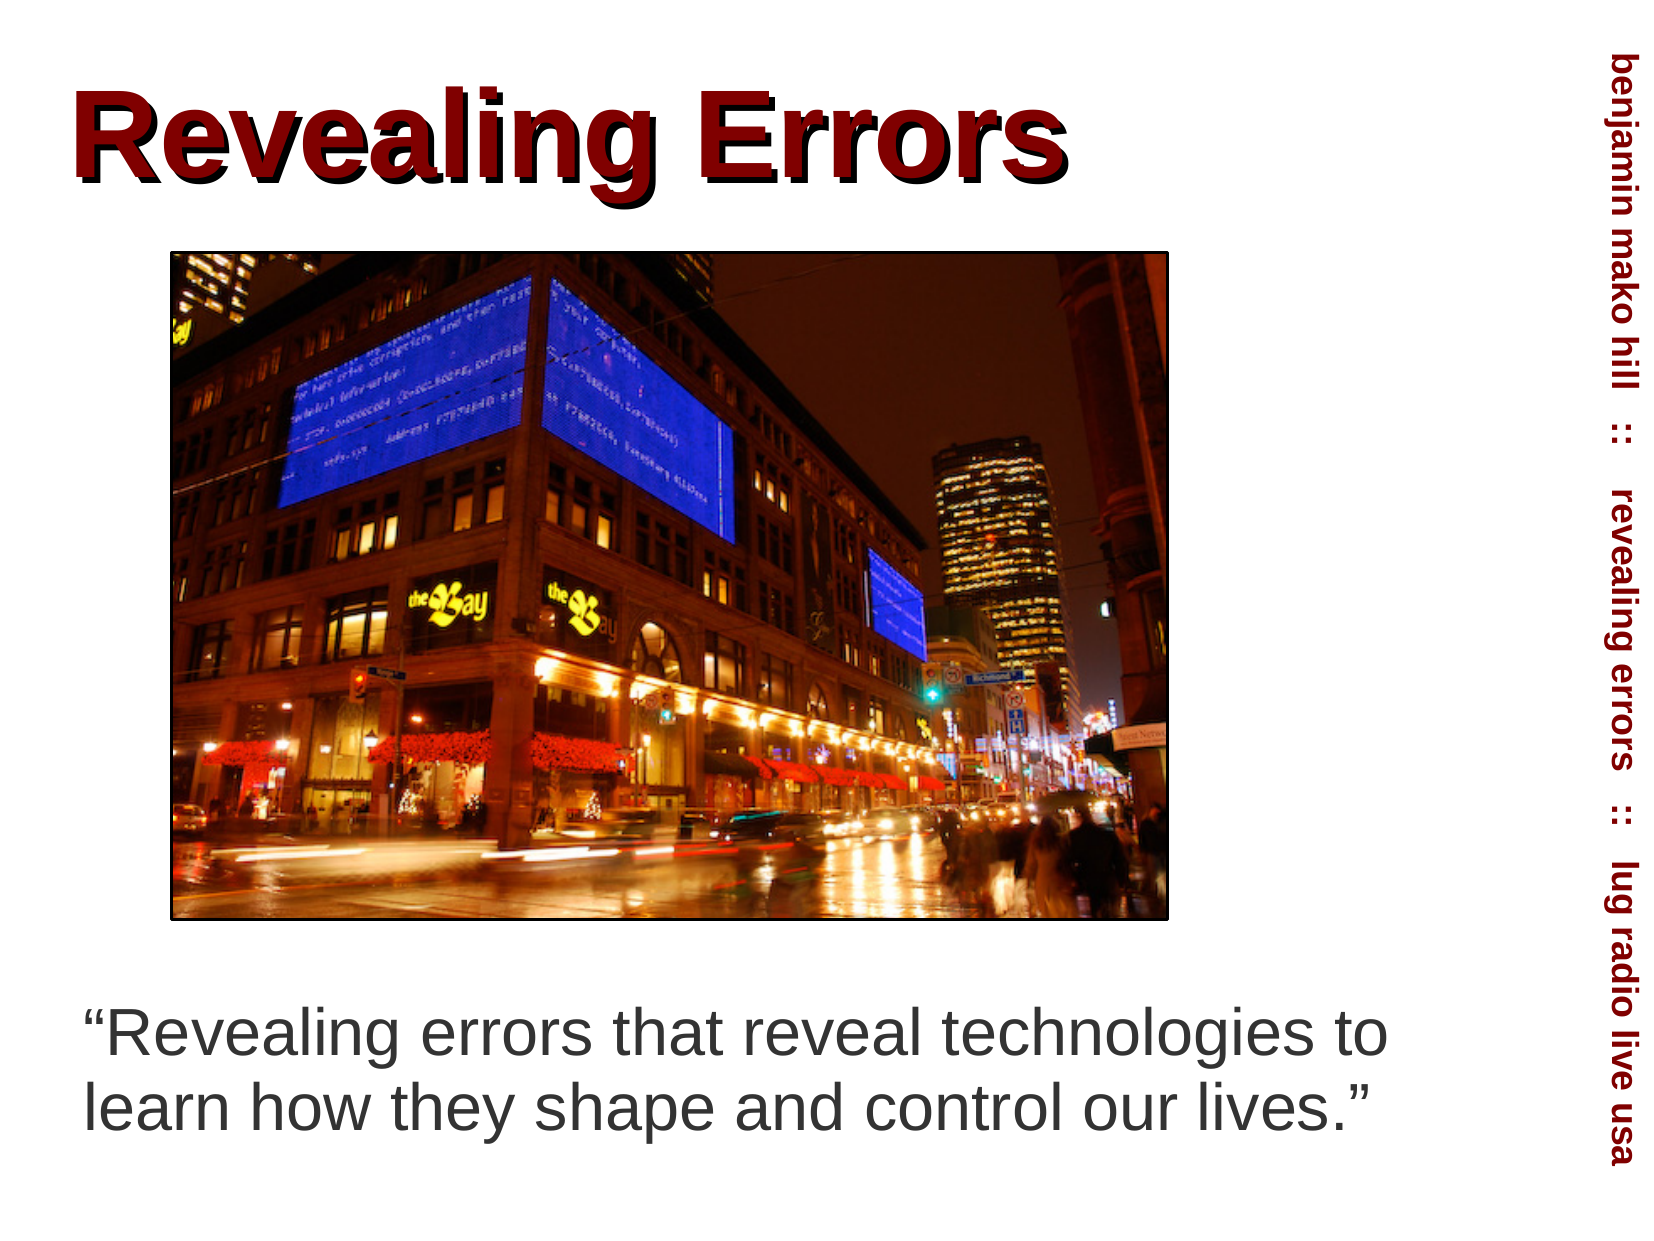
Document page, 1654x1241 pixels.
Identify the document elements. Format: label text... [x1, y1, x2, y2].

text_box “Revealing errors that reveal technologies to learn how they shape and control our lives.” [68, 987, 1438, 1163]
title Revealing Errors [68, 31, 1542, 239]
picture [173, 253, 1166, 919]
